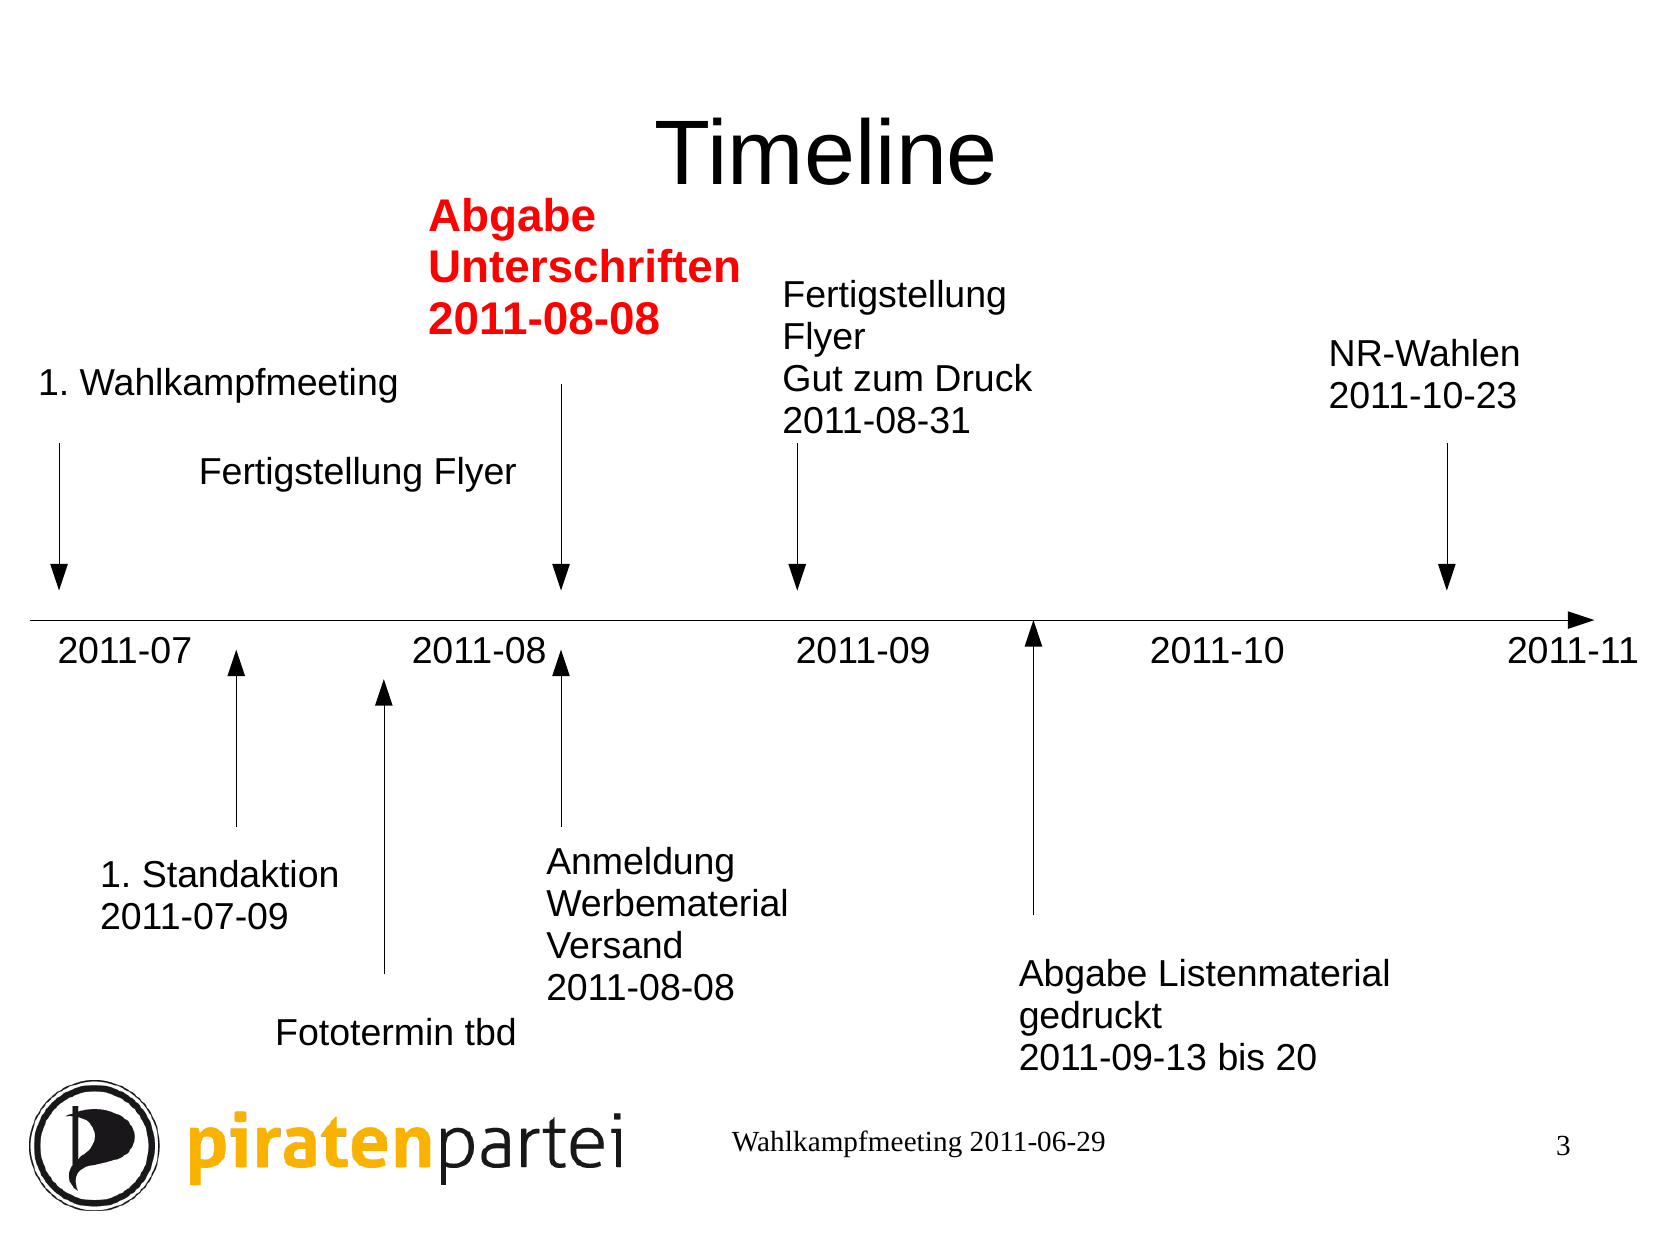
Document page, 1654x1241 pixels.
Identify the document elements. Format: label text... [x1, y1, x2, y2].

text_box 2011-09 [781, 622, 946, 680]
text_box 2011-11 [1492, 622, 1654, 680]
text_box 1. Wahlkampfmeeting [23, 354, 415, 412]
text_box NR-Wahlen 2011-10-23 [1314, 324, 1537, 424]
text_box 1. Standaktion 2011-07-09 [85, 845, 355, 945]
text_box Fertigstellung Flyer Gut zum Druck 2011-08-31 [767, 265, 1048, 449]
text_box 2011-10 [1135, 622, 1300, 680]
text_box Fertigstellung Flyer [184, 442, 533, 500]
text_box Anmeldung Werbematerial Versand 2011-08-08 [531, 833, 805, 1017]
picture [29, 1080, 621, 1211]
title Timeline [82, 49, 1571, 257]
text_box Abgabe Unterschriften 2011-08-08 [413, 182, 770, 352]
text_box 2011-08 [397, 622, 562, 680]
text_box 2011-07 [42, 622, 208, 680]
text_box Fototermin tbd [260, 1003, 532, 1061]
text_box Abgabe Listenmaterial gedruckt 2011-09-13 bis 20 [1003, 944, 1407, 1086]
